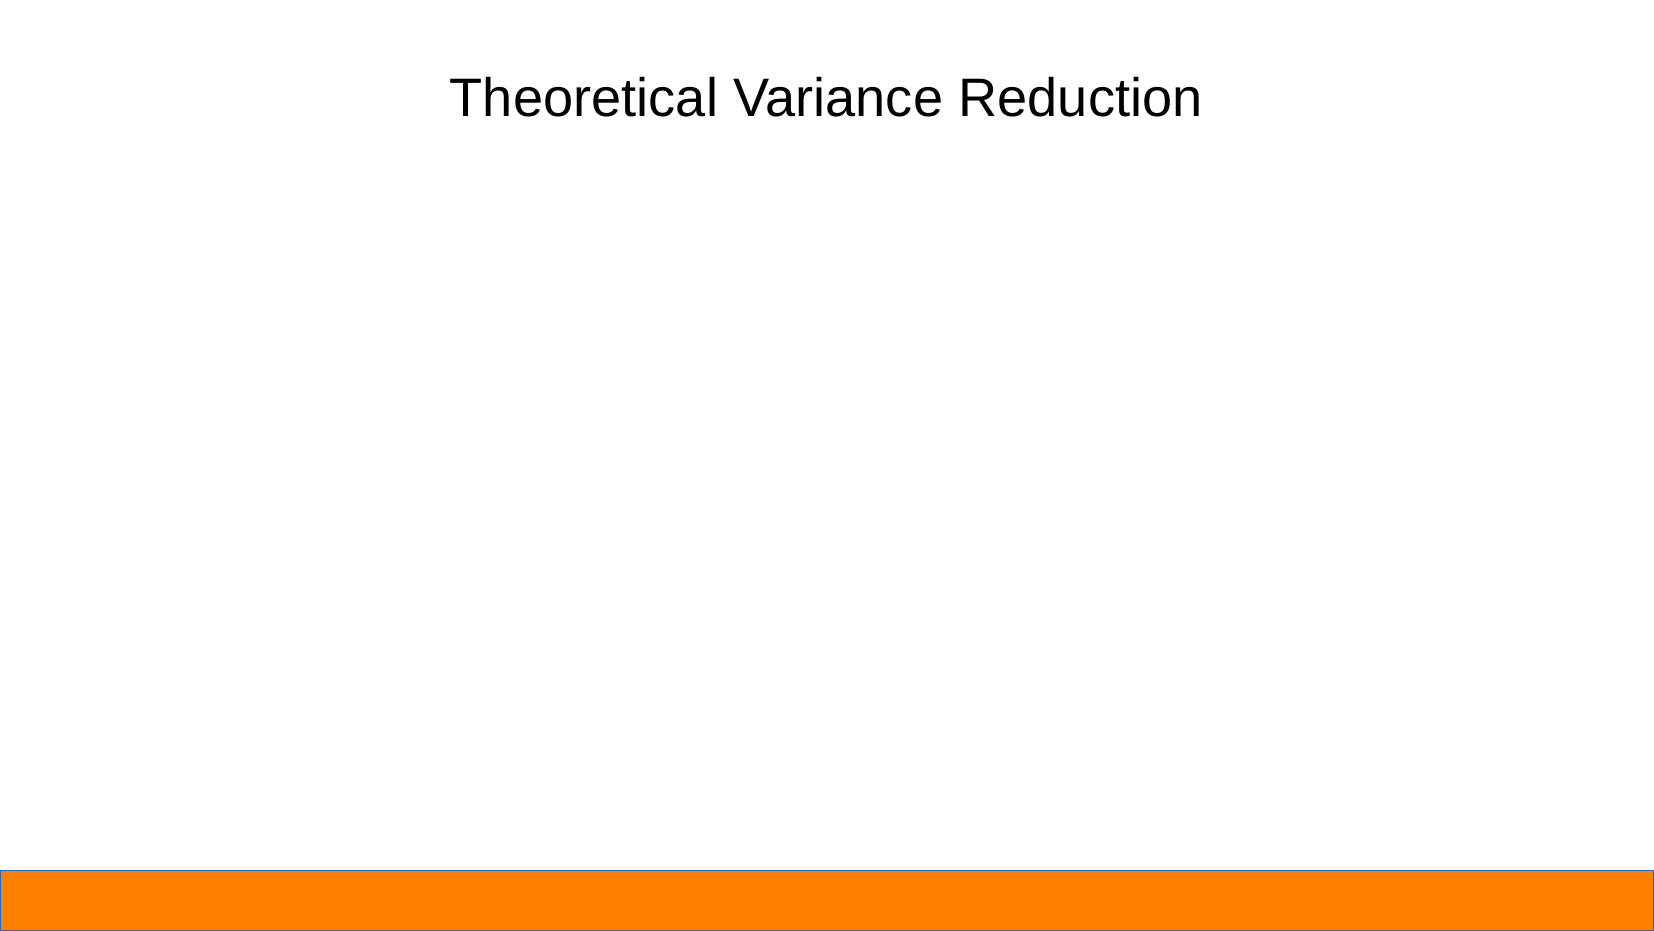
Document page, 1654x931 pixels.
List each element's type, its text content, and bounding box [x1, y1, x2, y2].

text_box [0, 870, 1654, 931]
text_box Theoretical Variance Reduction [253, 60, 1400, 196]
